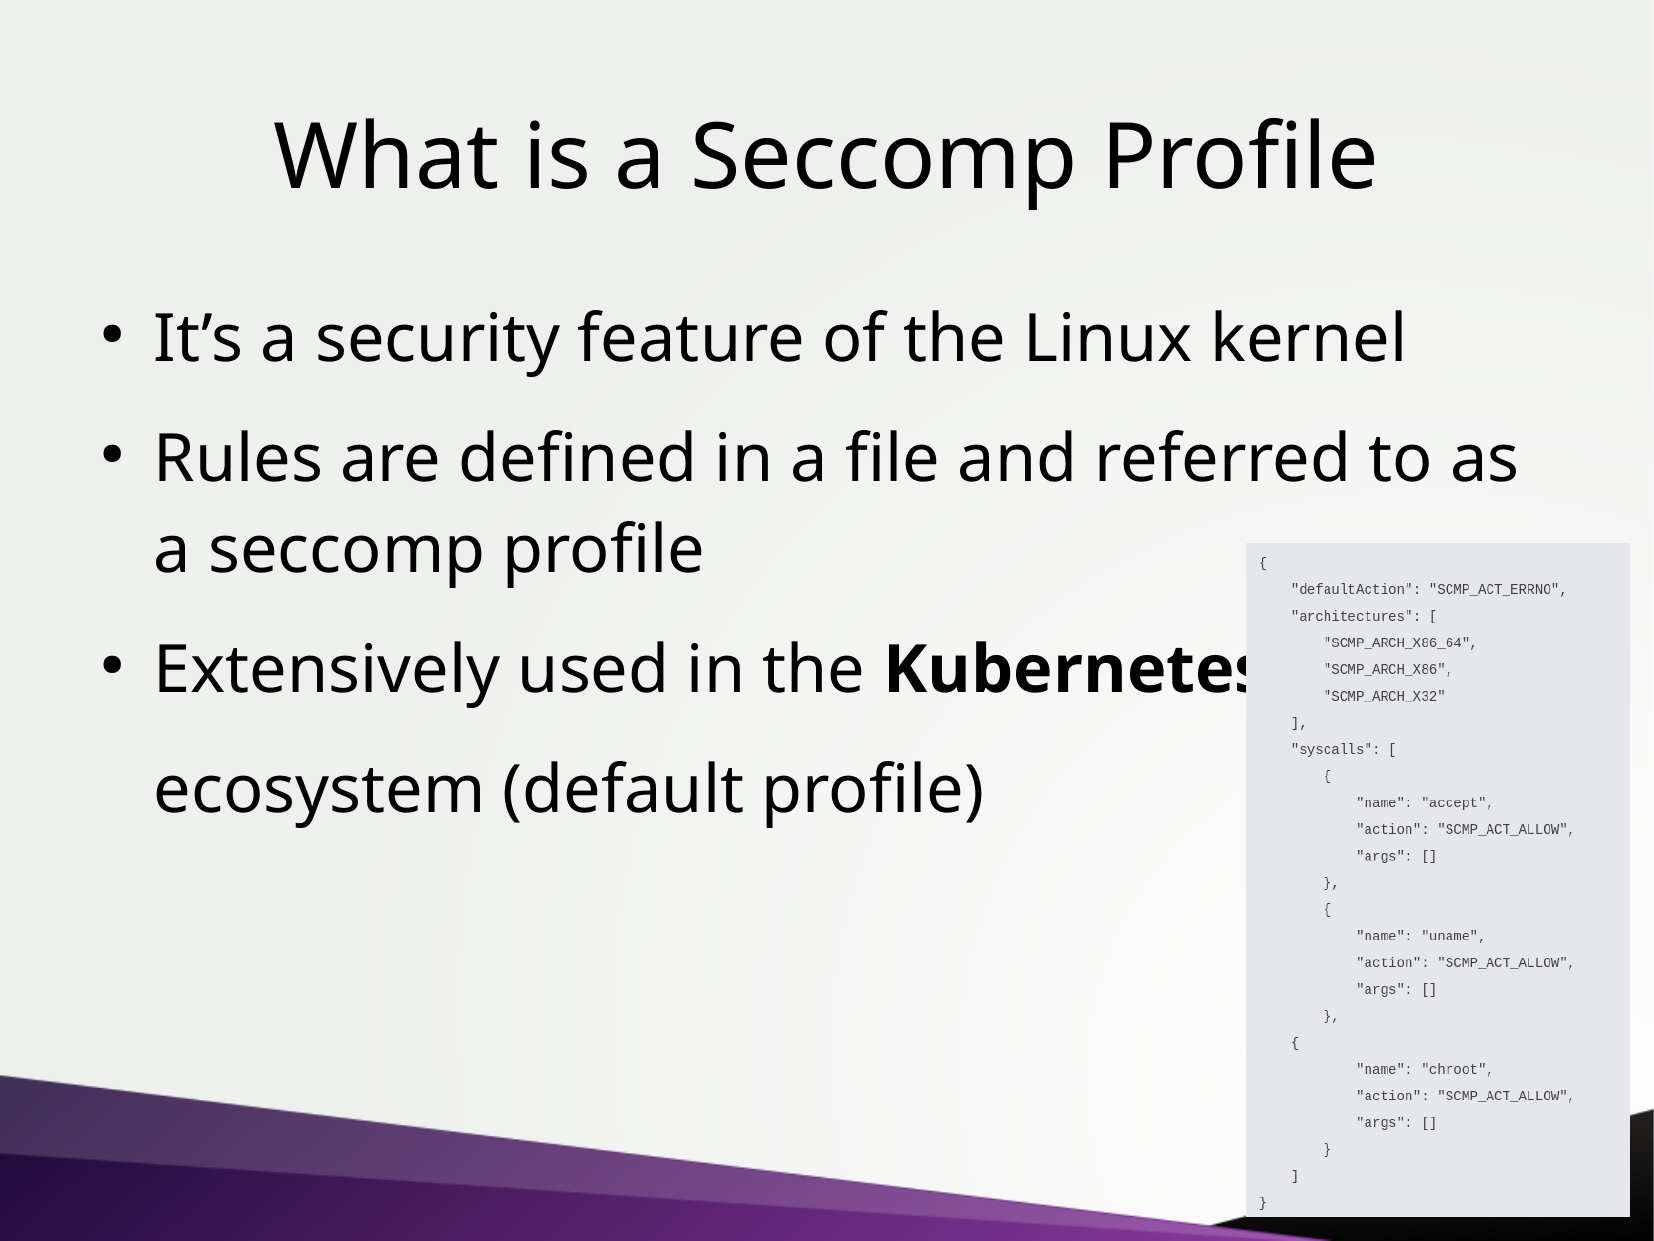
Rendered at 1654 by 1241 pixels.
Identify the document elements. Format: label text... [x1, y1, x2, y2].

picture [0, 0, 1654, 1241]
list It’s a security feature of the Linux kernel Rules are defined in a file and referred to as a seccomp profile Extensively used in the Kubernetes ecosystem (default profile) [82, 290, 1571, 1010]
title What is a Seccomp Profile [82, 49, 1571, 257]
